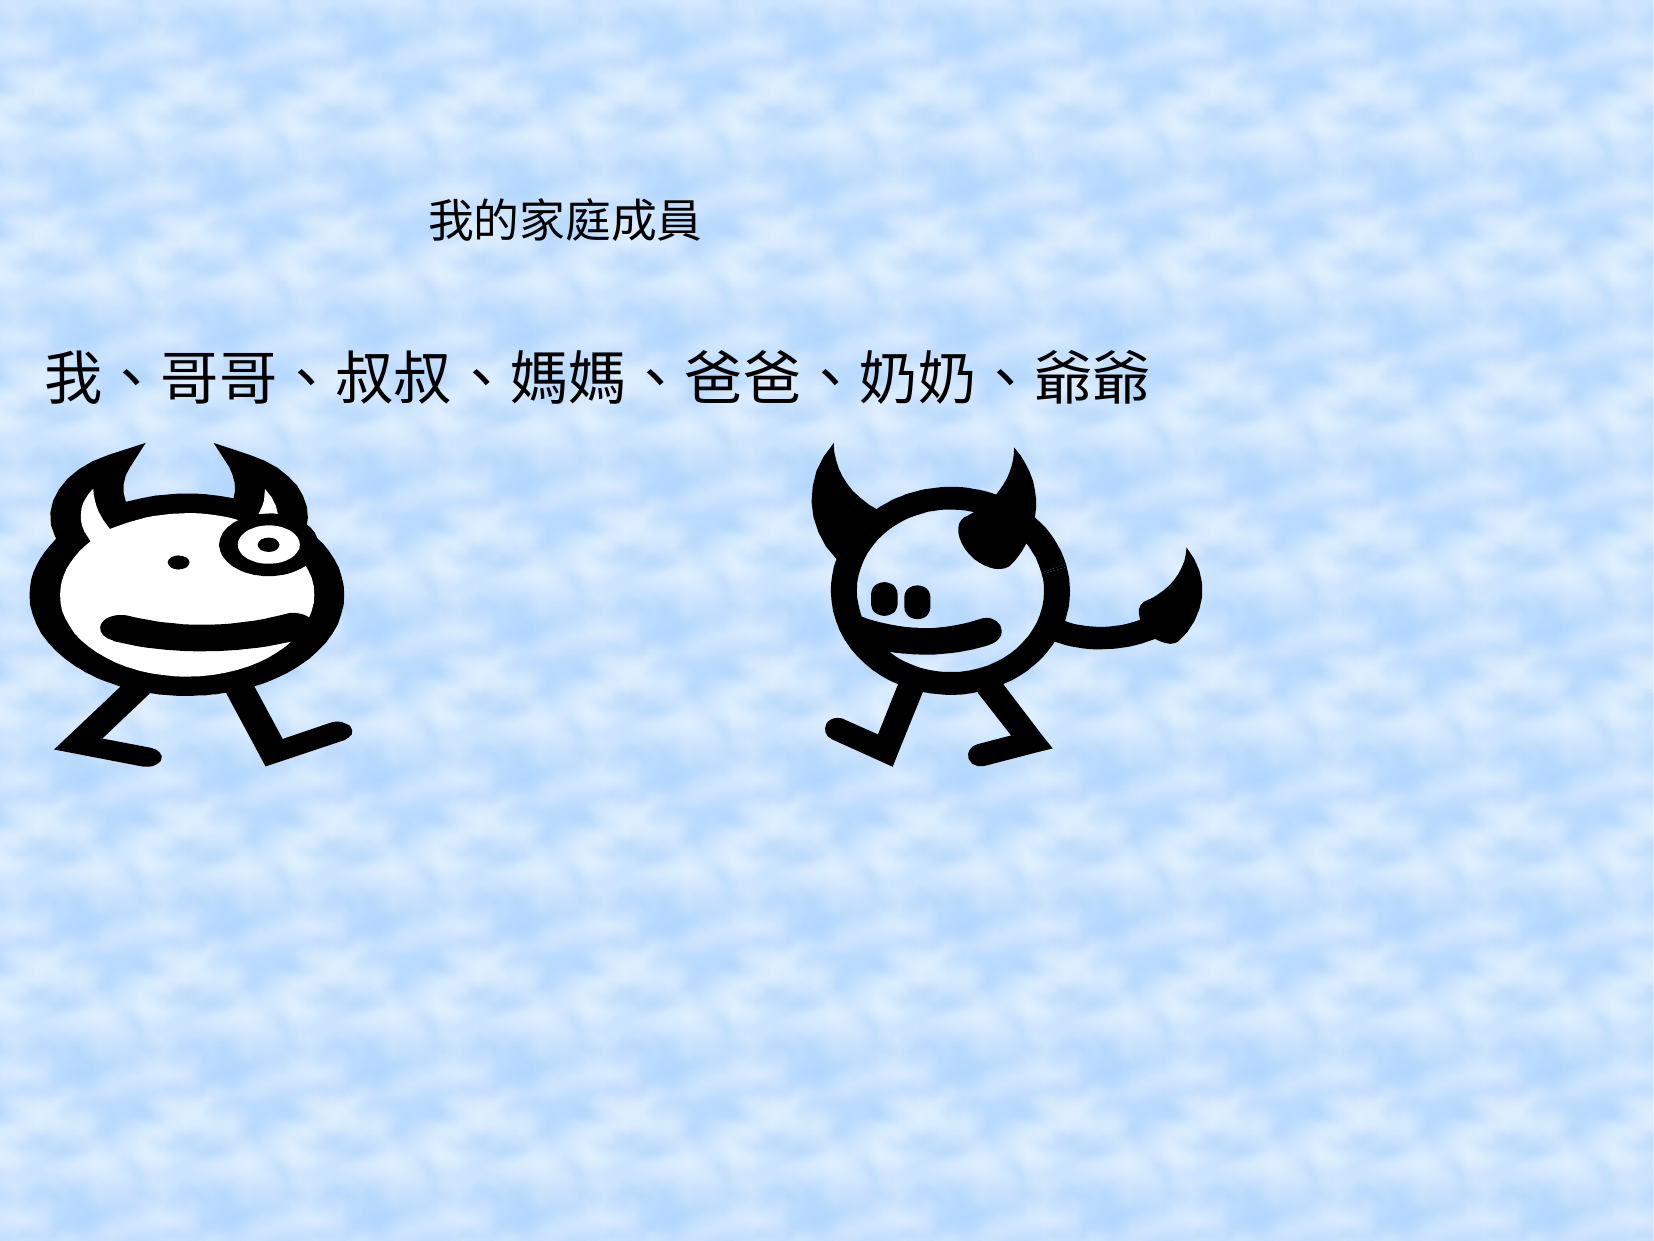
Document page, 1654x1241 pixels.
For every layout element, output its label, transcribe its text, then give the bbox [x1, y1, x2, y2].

text_box 我的家庭成員 [413, 177, 1359, 247]
text_box 我、哥哥、叔叔、媽媽、爸爸、奶奶、爺爺 [29, 324, 1625, 410]
picture [0, 0, 1654, 1241]
